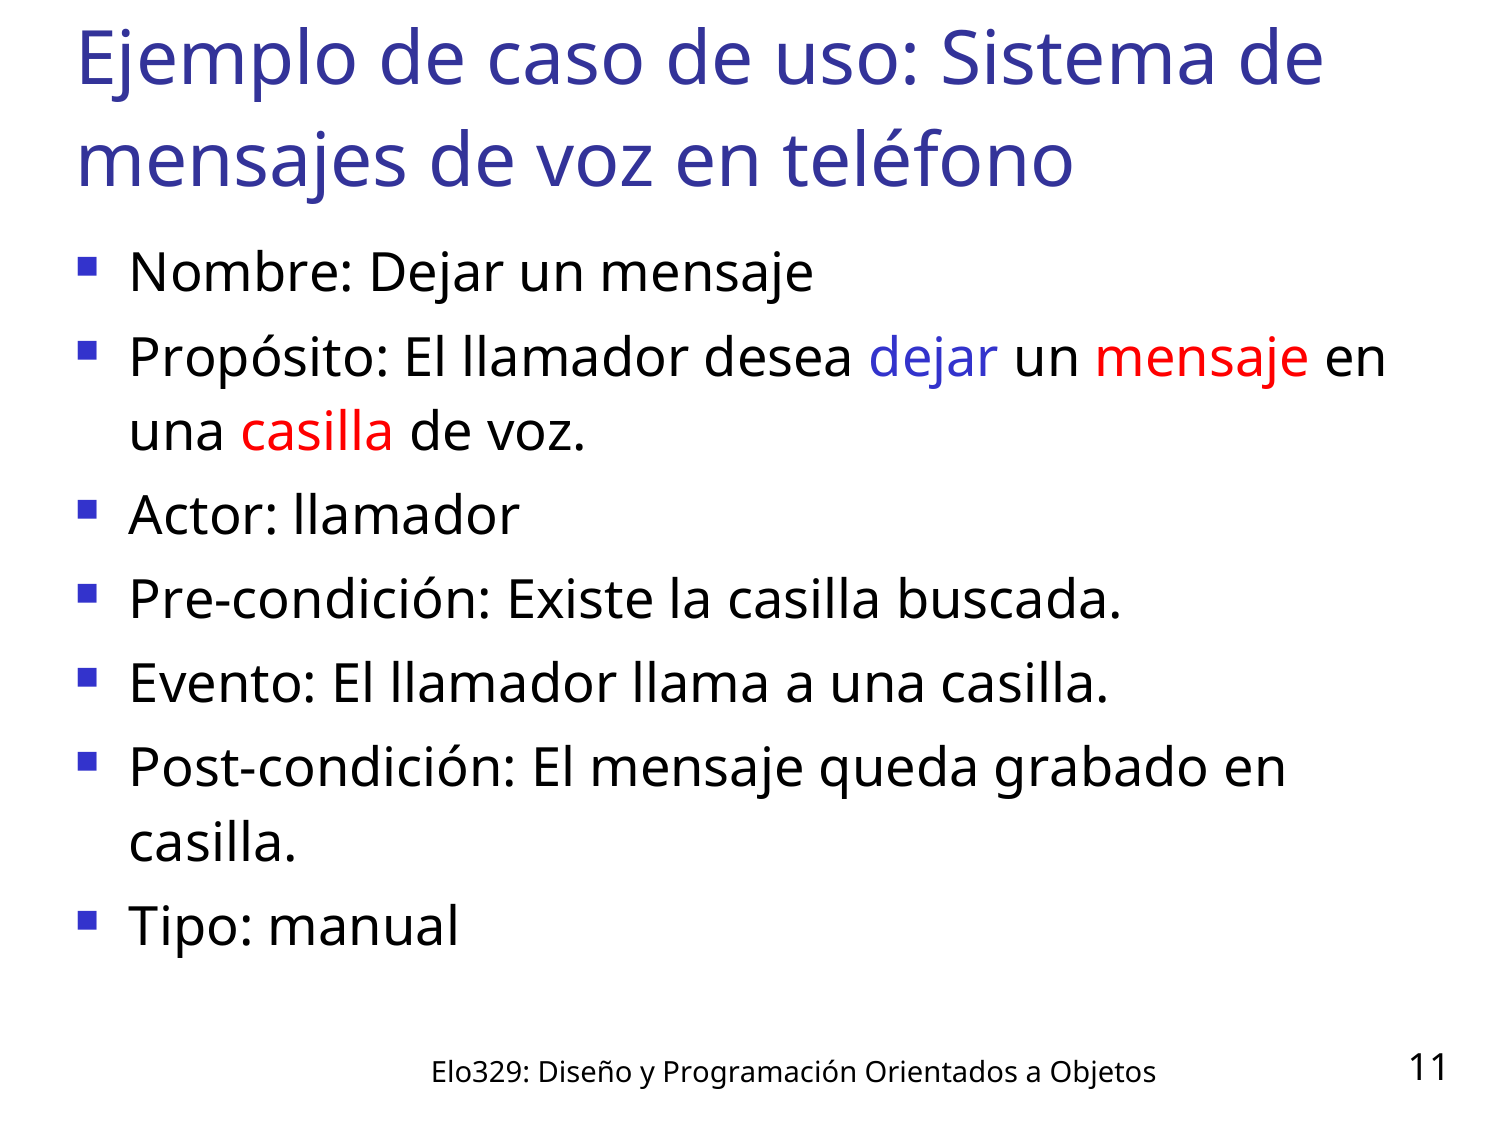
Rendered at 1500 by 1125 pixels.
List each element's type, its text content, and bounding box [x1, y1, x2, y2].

title Ejemplo de caso de uso: Sistema de mensajes de voz en teléfono [75, 23, 1426, 190]
list Nombre: Dejar un mensaje Propósito: El llamador desea dejar un mensaje en una casilla de voz. Actor: llamador Pre-condición: Existe la casilla buscada. Evento: El llamador llama a una casilla. Post-condición: El mensaje queda grabado en casilla. Tipo: manual [75, 233, 1446, 1051]
